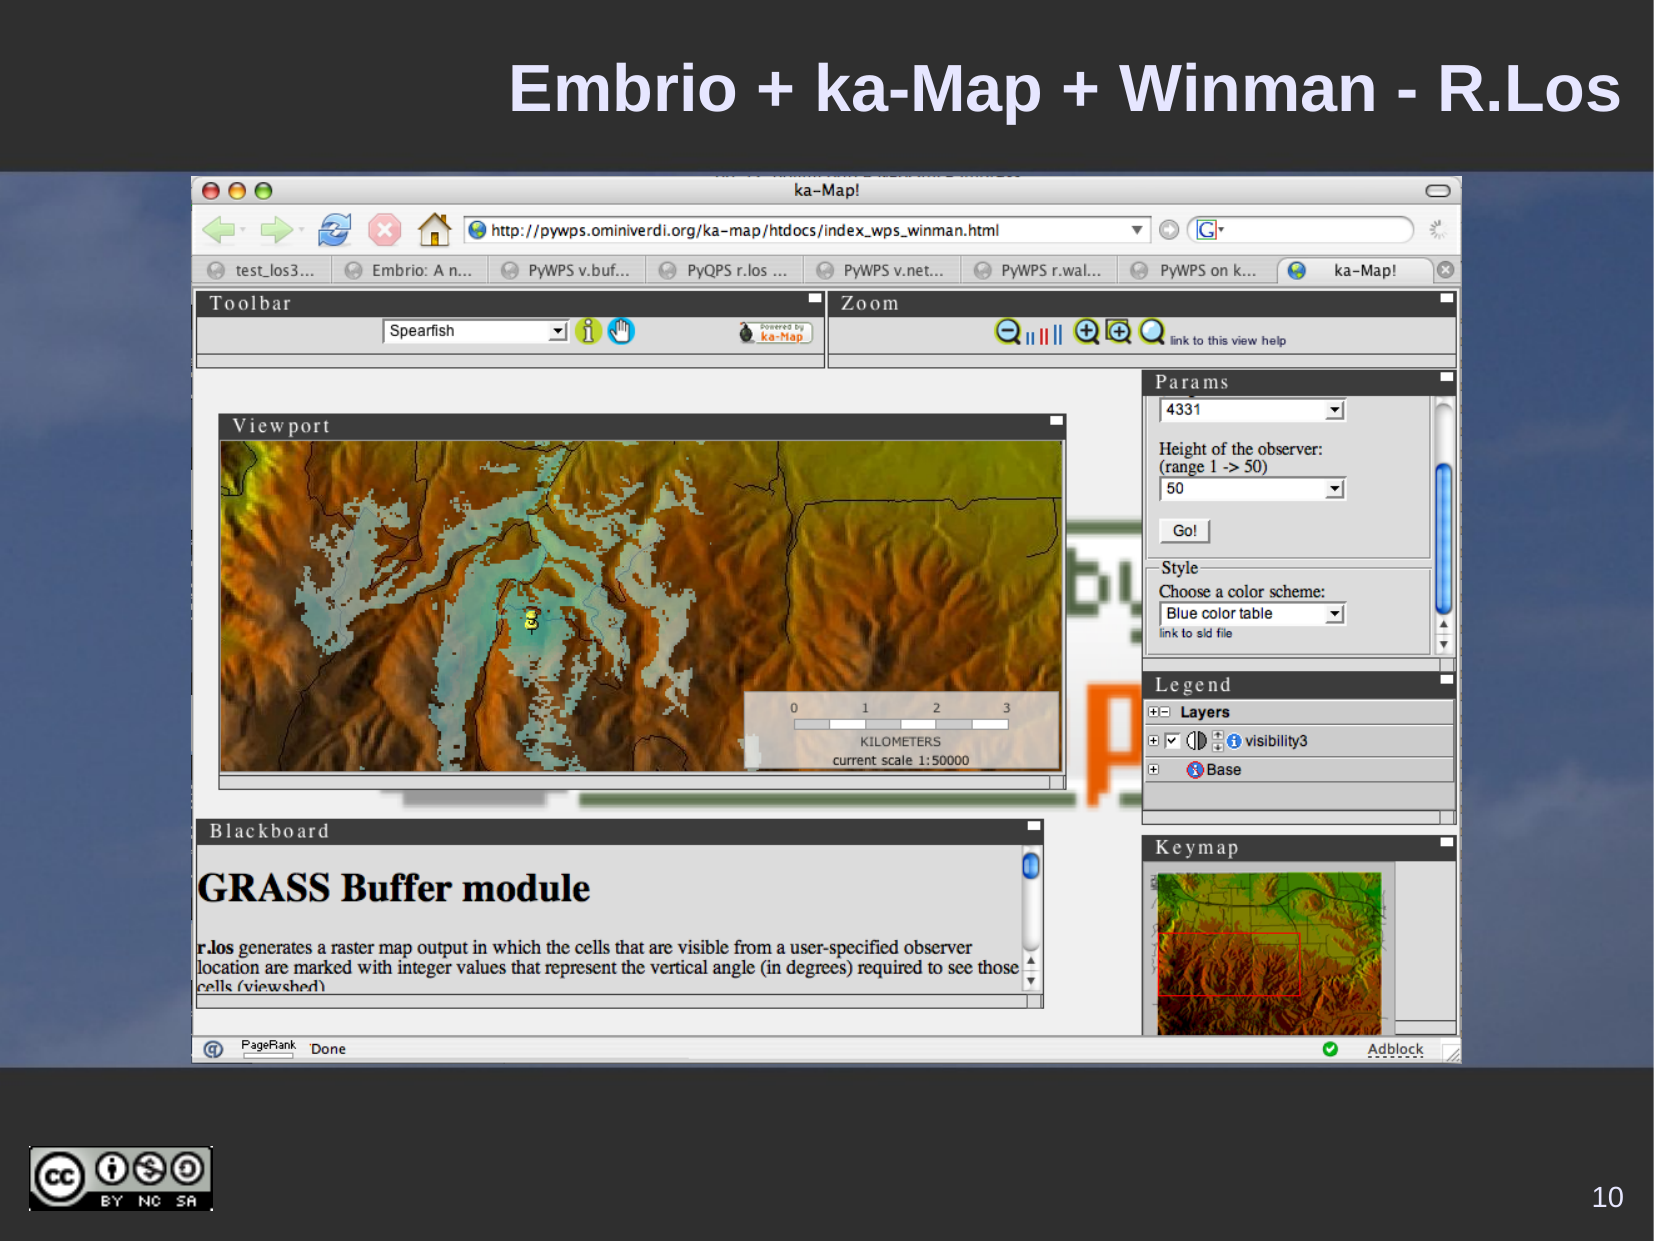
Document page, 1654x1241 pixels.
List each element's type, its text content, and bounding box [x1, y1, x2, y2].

picture [0, 0, 1654, 1241]
title Embrio + ka-Map + Winman - R.Los [29, 29, 1625, 148]
